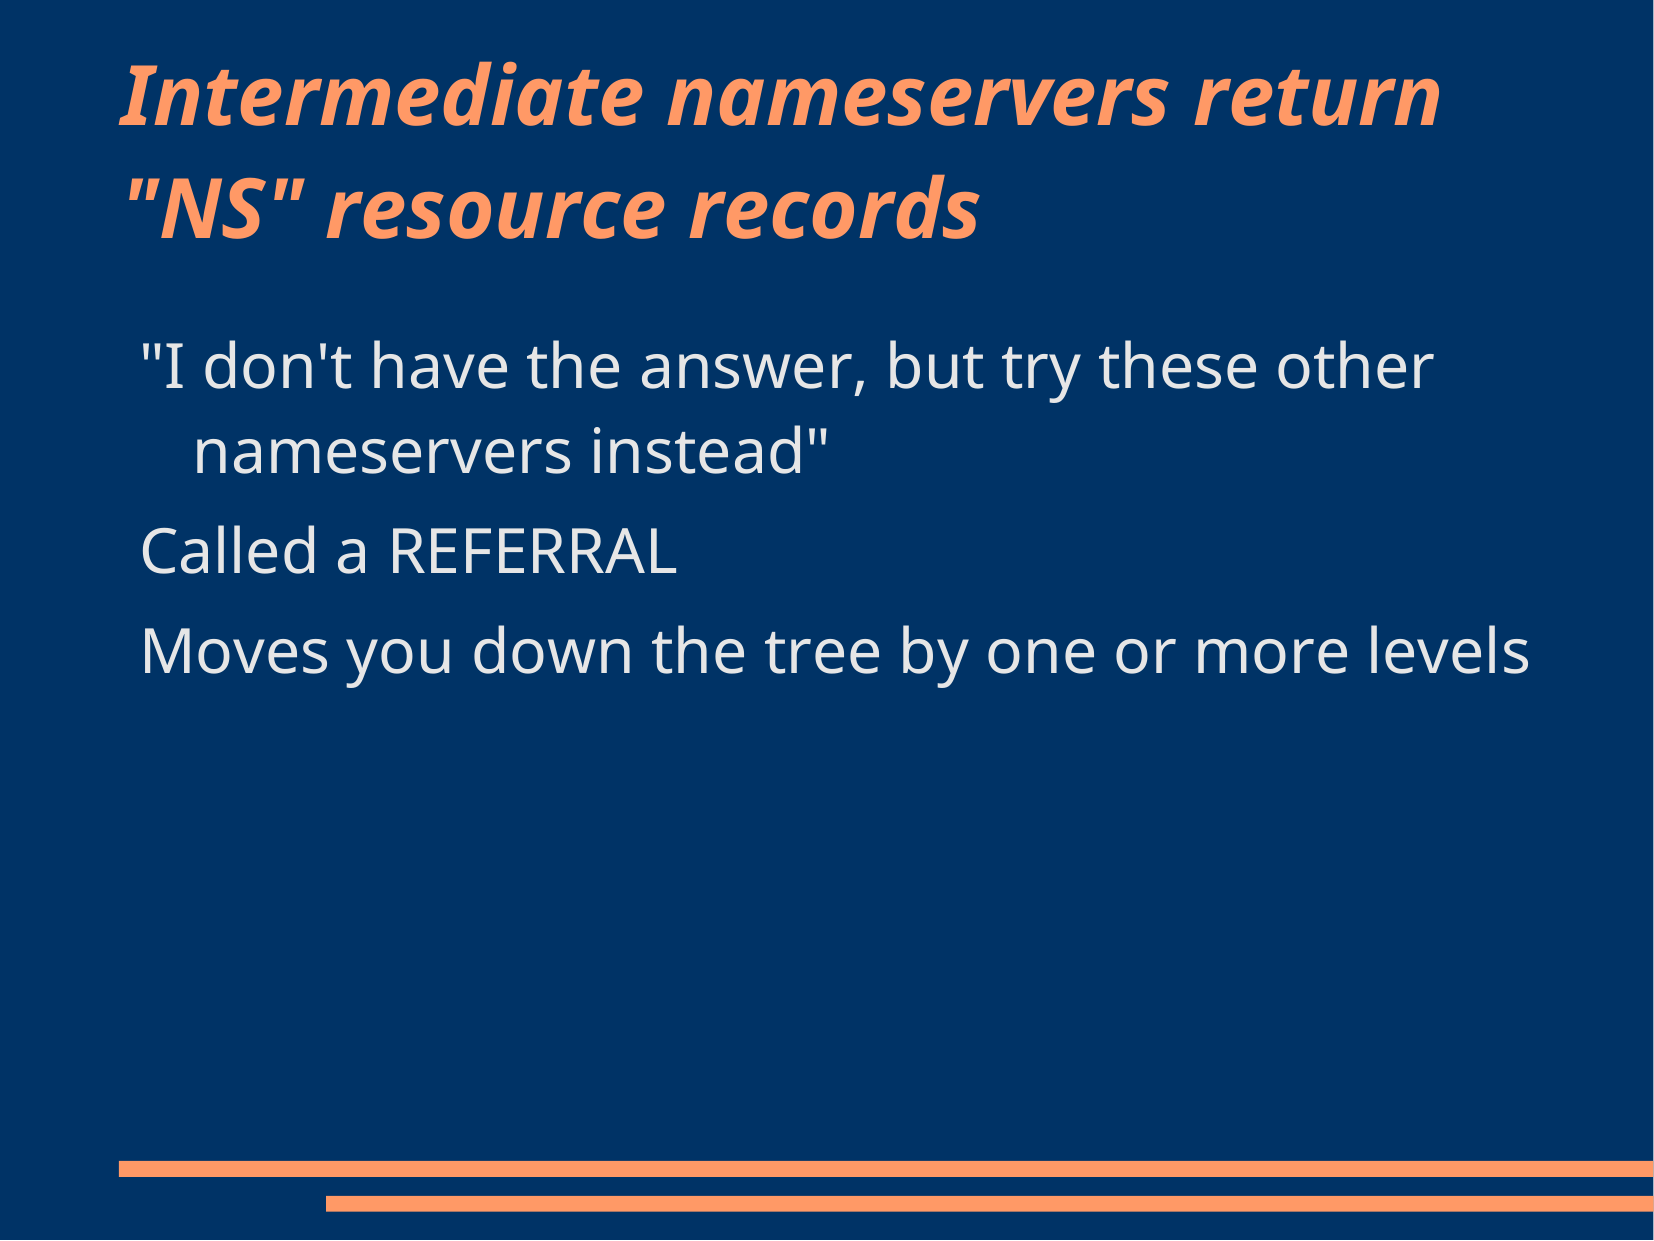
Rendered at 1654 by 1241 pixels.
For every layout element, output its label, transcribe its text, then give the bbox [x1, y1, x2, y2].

list "I don't have the answer, but try these other nameservers instead" Called a REFERRAL Moves you down the tree by one or more levels [121, 322, 1561, 1133]
title Intermediate nameservers return "NS" resource records [121, 46, 1534, 254]
